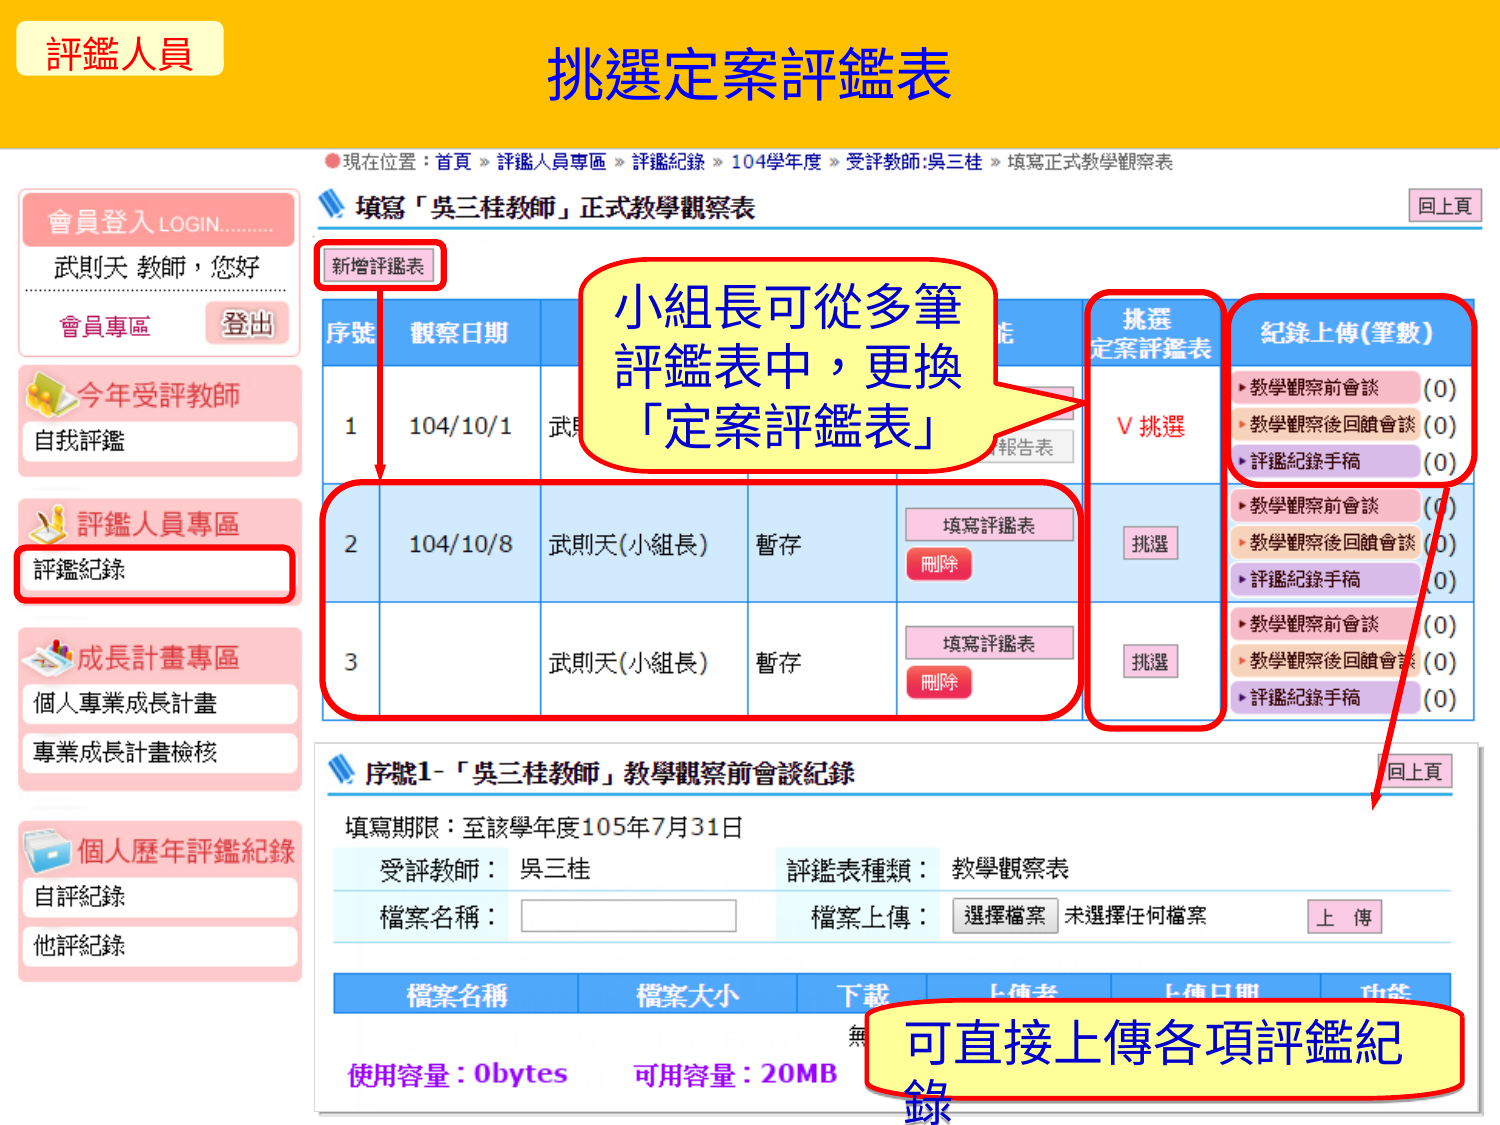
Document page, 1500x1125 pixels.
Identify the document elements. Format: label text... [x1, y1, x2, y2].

picture [320, 246, 440, 284]
picture [1232, 300, 1471, 481]
text_box 可直接上傳各項評鑑紀錄 [866, 1000, 1463, 1099]
picture [0, 148, 1500, 1125]
text_box [0, 0, 1500, 148]
picture [326, 486, 1078, 714]
picture [1091, 296, 1221, 725]
picture [943, 747, 1483, 1113]
text_box 挑選定案評鑑表 [53, 31, 1448, 117]
text_box 評鑑人員 [16, 20, 224, 76]
text_box 小組長可從多筆評鑑表中，更換「定案評鑑表」 [580, 259, 1086, 472]
picture [315, 743, 1478, 1111]
picture [916, 1101, 935, 1111]
